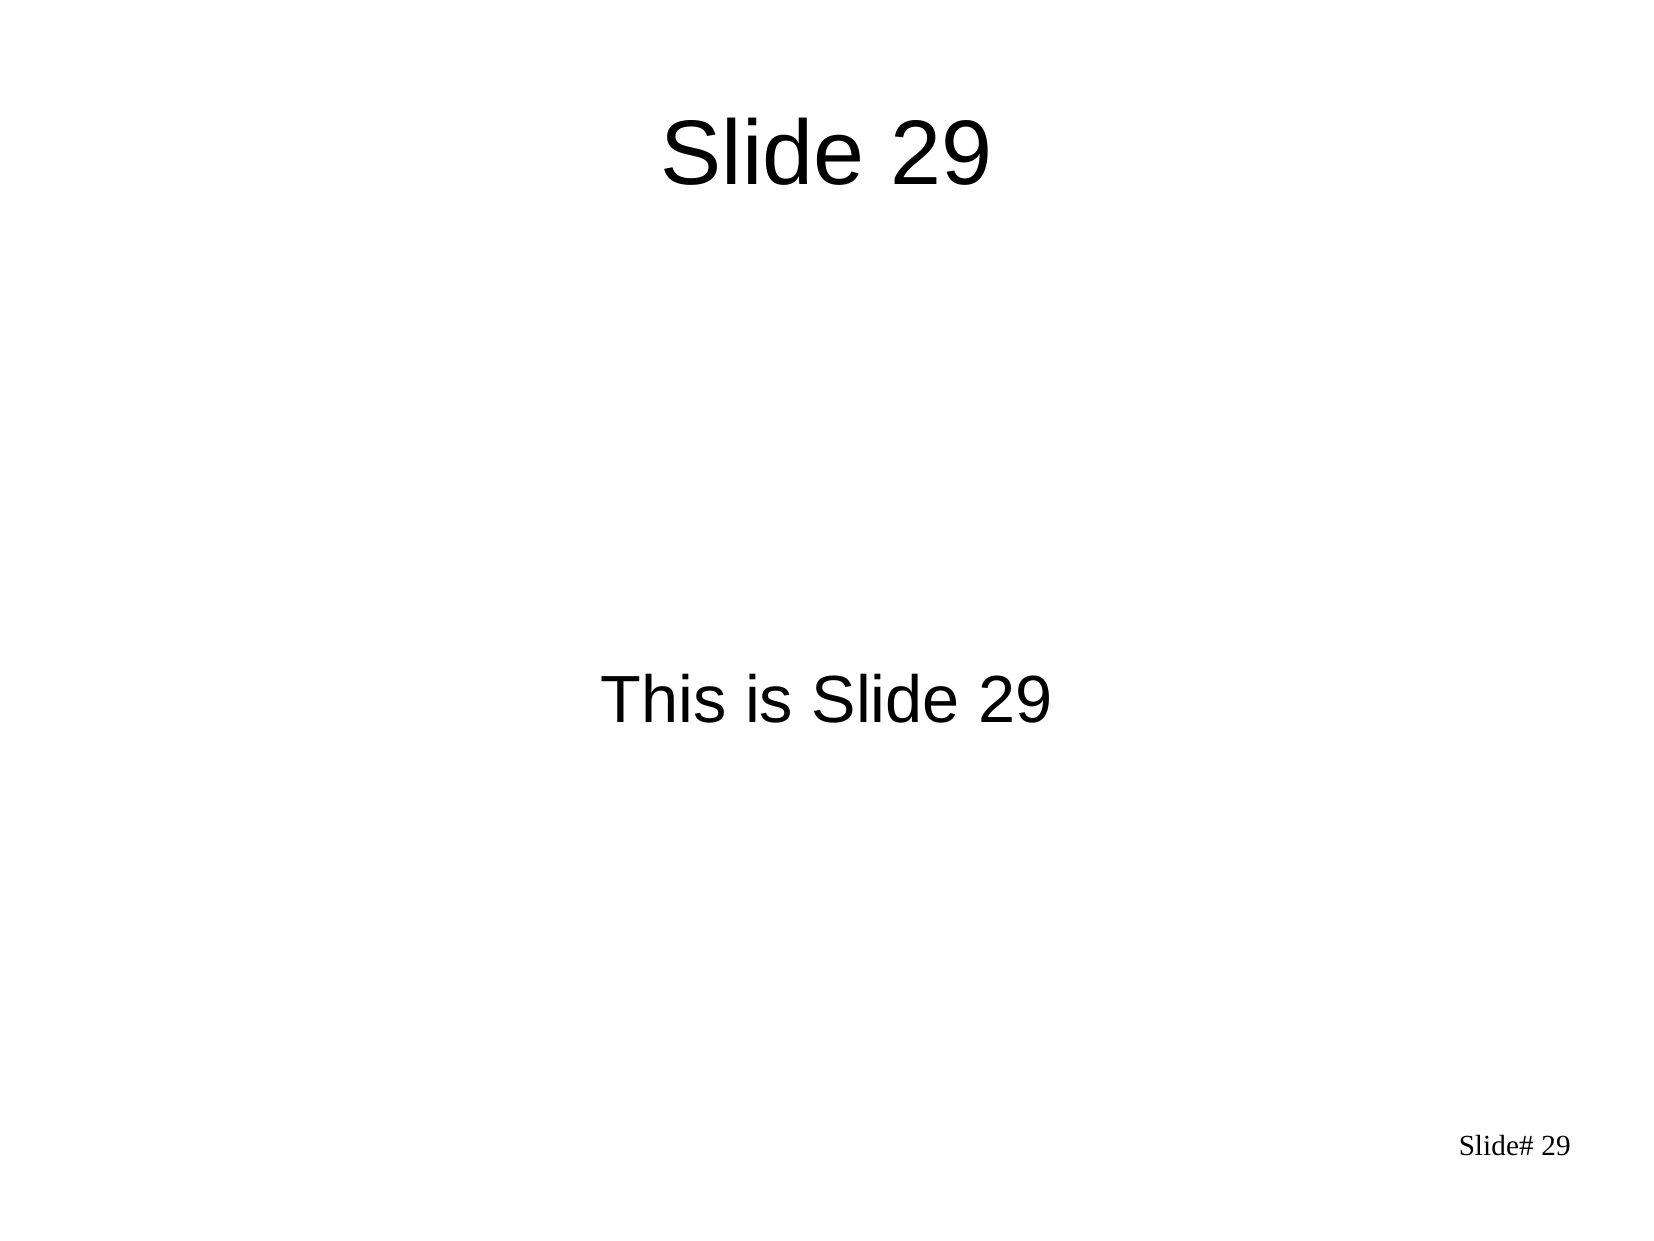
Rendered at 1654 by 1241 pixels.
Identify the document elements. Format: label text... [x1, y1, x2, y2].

subtitle This is Slide 29 [82, 290, 1571, 1109]
title Slide 29 [82, 49, 1571, 257]
